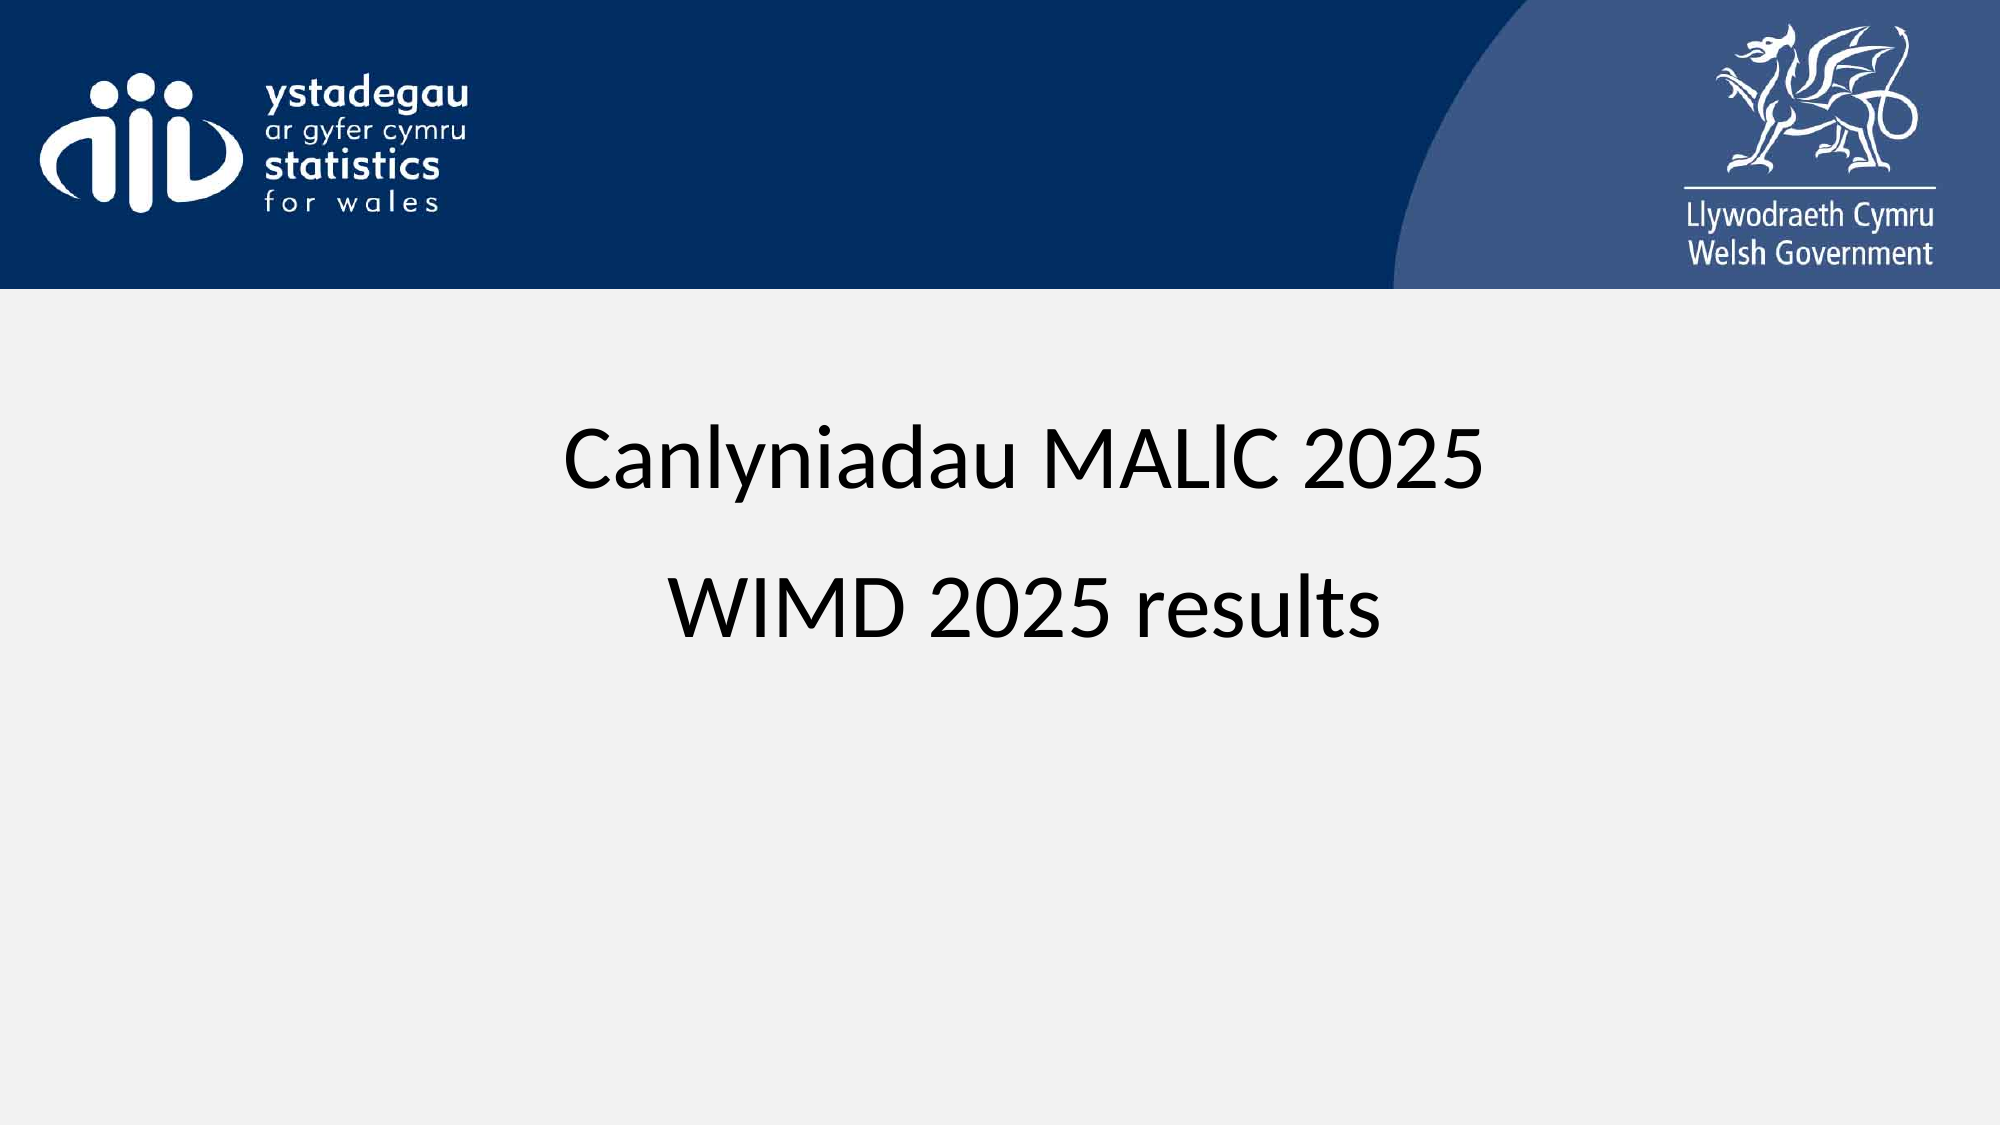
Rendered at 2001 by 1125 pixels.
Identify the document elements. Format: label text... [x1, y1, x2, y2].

text_box WIMD 2025 results [653, 538, 1399, 663]
text_box Canlyniadau MALlC 2025 [548, 389, 1503, 514]
picture [0, 0, 2000, 289]
